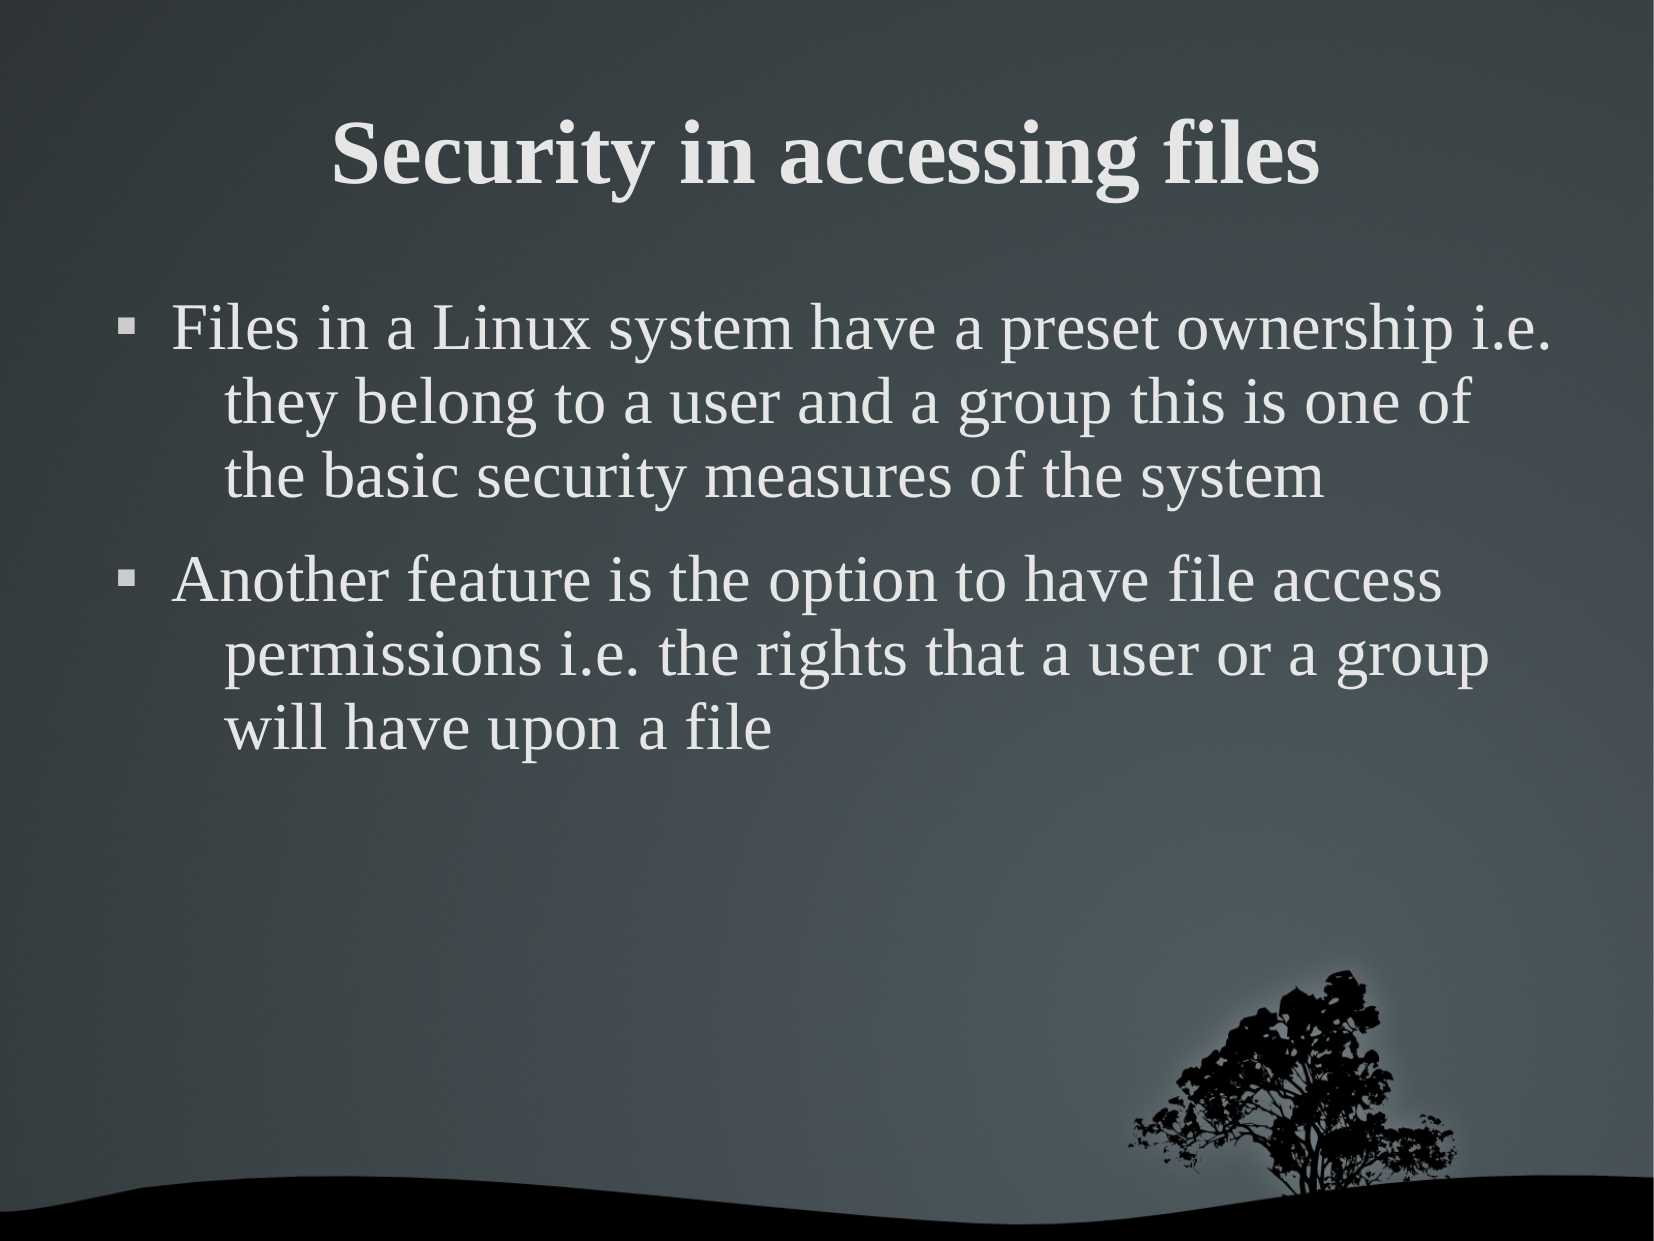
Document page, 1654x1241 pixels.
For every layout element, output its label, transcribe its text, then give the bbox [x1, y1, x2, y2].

title Security in accessing files [82, 33, 1571, 273]
picture [0, 0, 1654, 1241]
list Files in a Linux system have a preset ownership i.e. they belong to a user and a group this is one of the basic security measures of the system Another feature is the option to have file access permissions i.e. the rights that a user or a group will have upon a file [82, 290, 1571, 1109]
